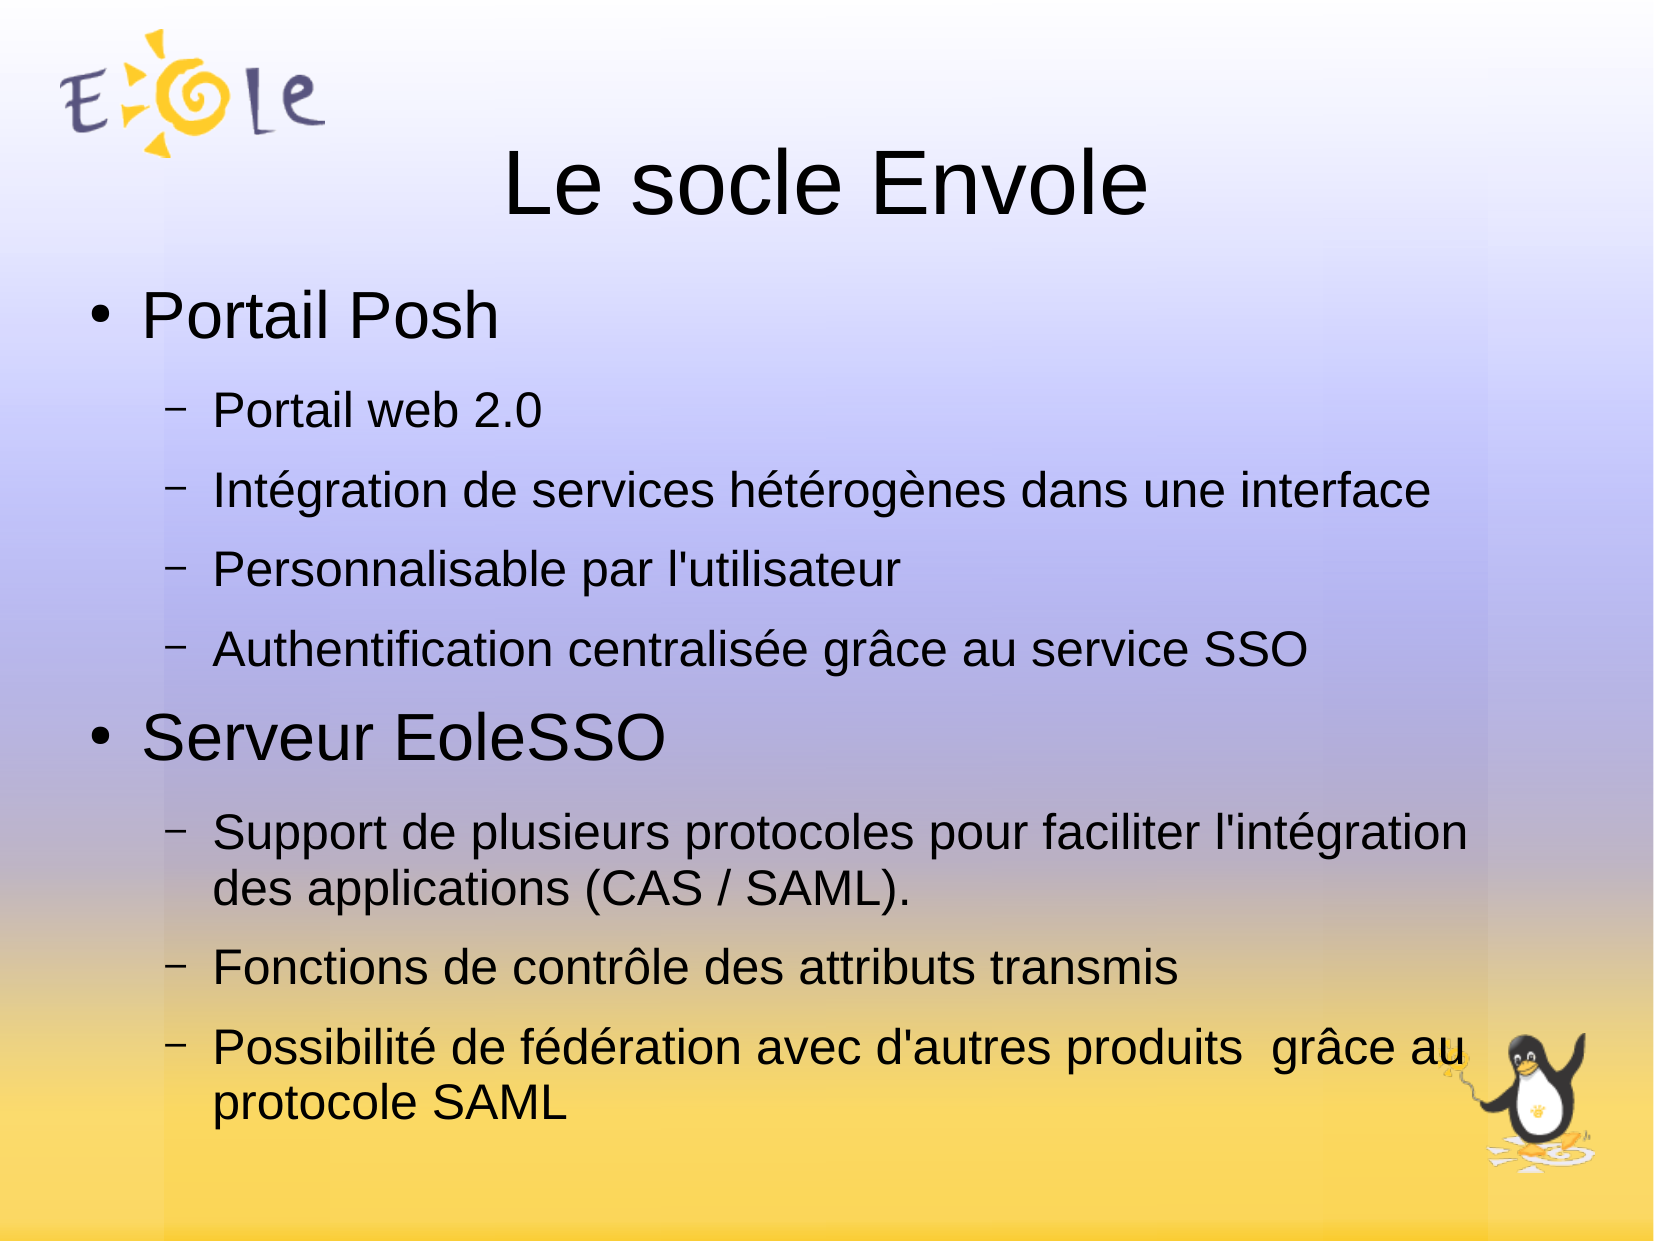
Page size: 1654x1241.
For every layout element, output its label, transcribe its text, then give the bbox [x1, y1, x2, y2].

picture [0, 0, 1654, 1241]
list Portail Posh Portail web 2.0 Intégration de services hétérogènes dans une interface Personnalisable par l'utilisateur Authentification centralisée grâce au service SSO Serveur EoleSSO Support de plusieurs protocoles pour faciliter l'intégration des applications (CAS / SAML). Fonctions de contrôle des attributs transmis Possibilité de fédération avec d'autres produits grâce au protocole SAML [70, 278, 1559, 1204]
title Le socle Envole [82, 86, 1571, 279]
